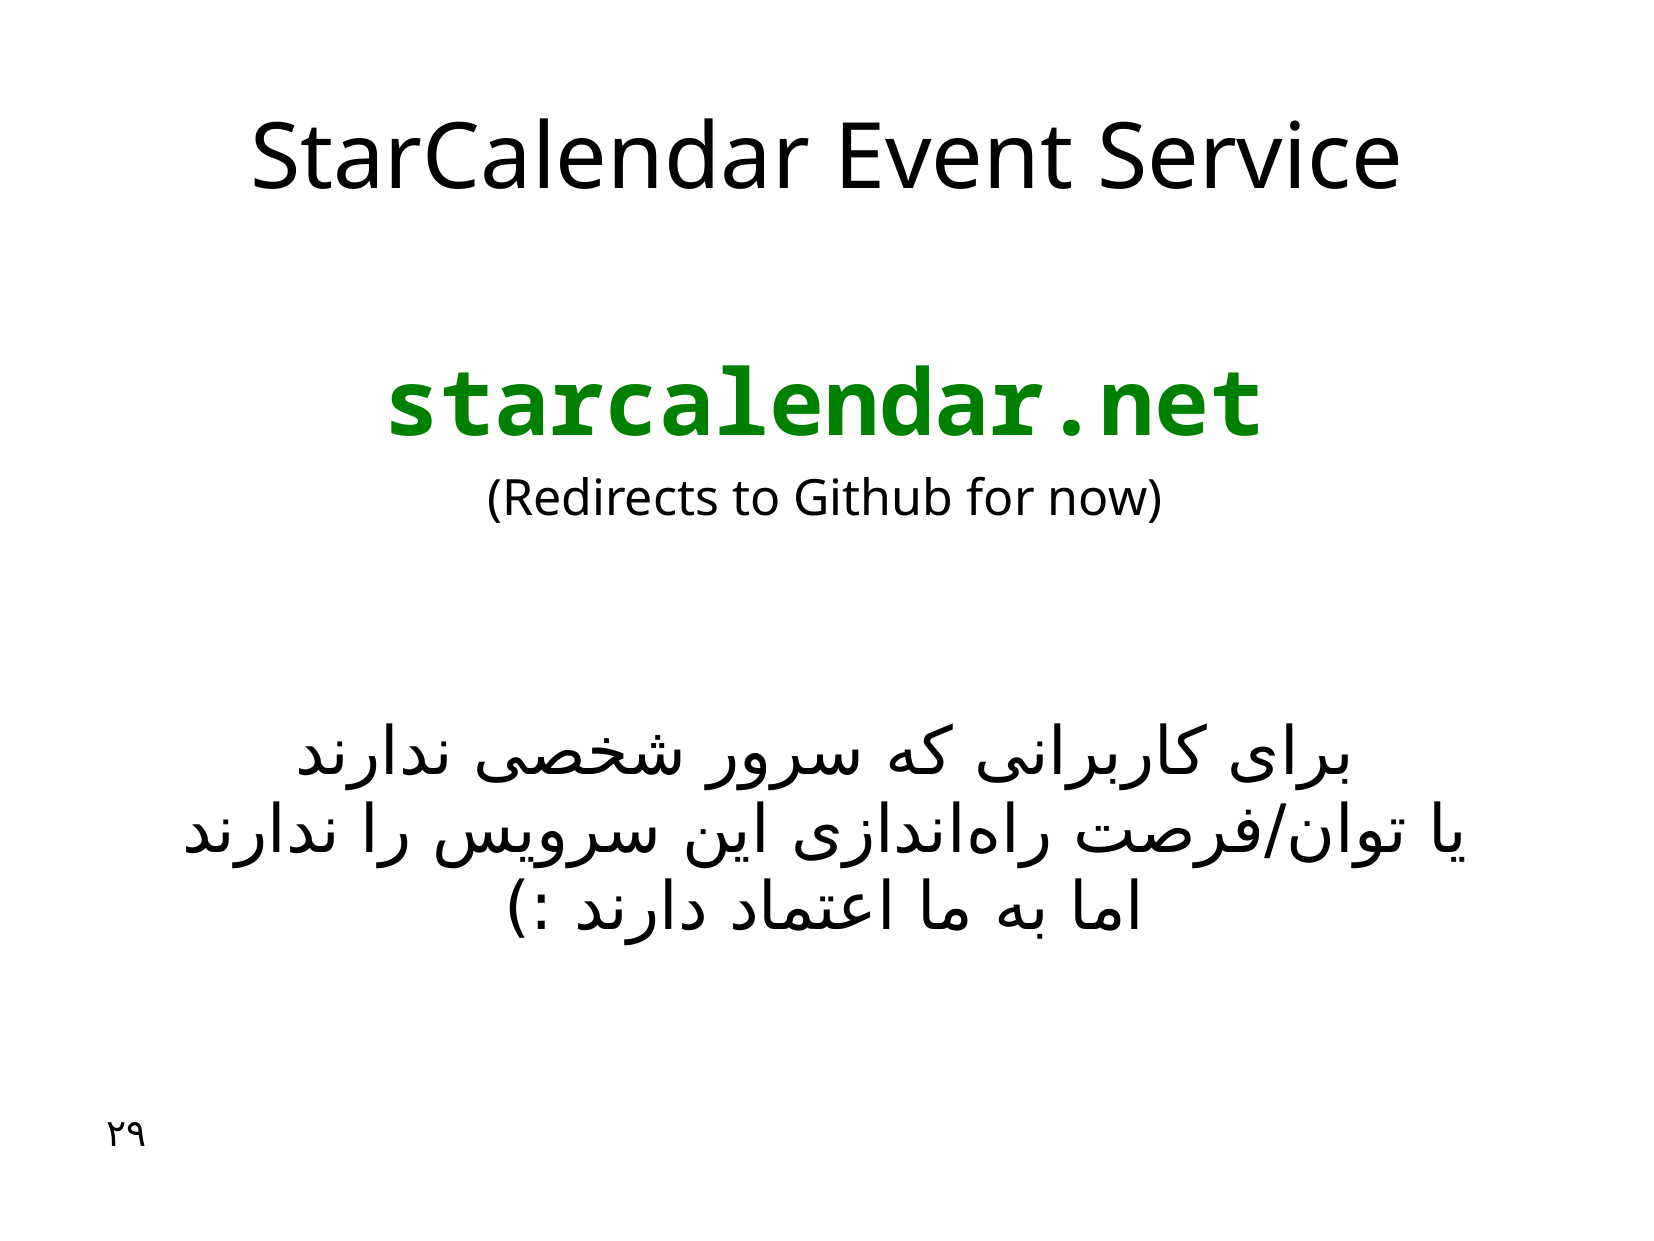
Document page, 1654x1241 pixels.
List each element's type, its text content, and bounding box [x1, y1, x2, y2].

text_box ۲۹ [91, 1104, 166, 1175]
title StarCalendar Event Service [82, 49, 1571, 257]
text_box starcalendar.net (Redirects to Github for now) برای کاربرانی که سرور شخصی ندارند یا توان/فرصت راه‌اندازی این سرویس را ندارند اما به ما اعتماد دارند :) [135, 330, 1516, 959]
